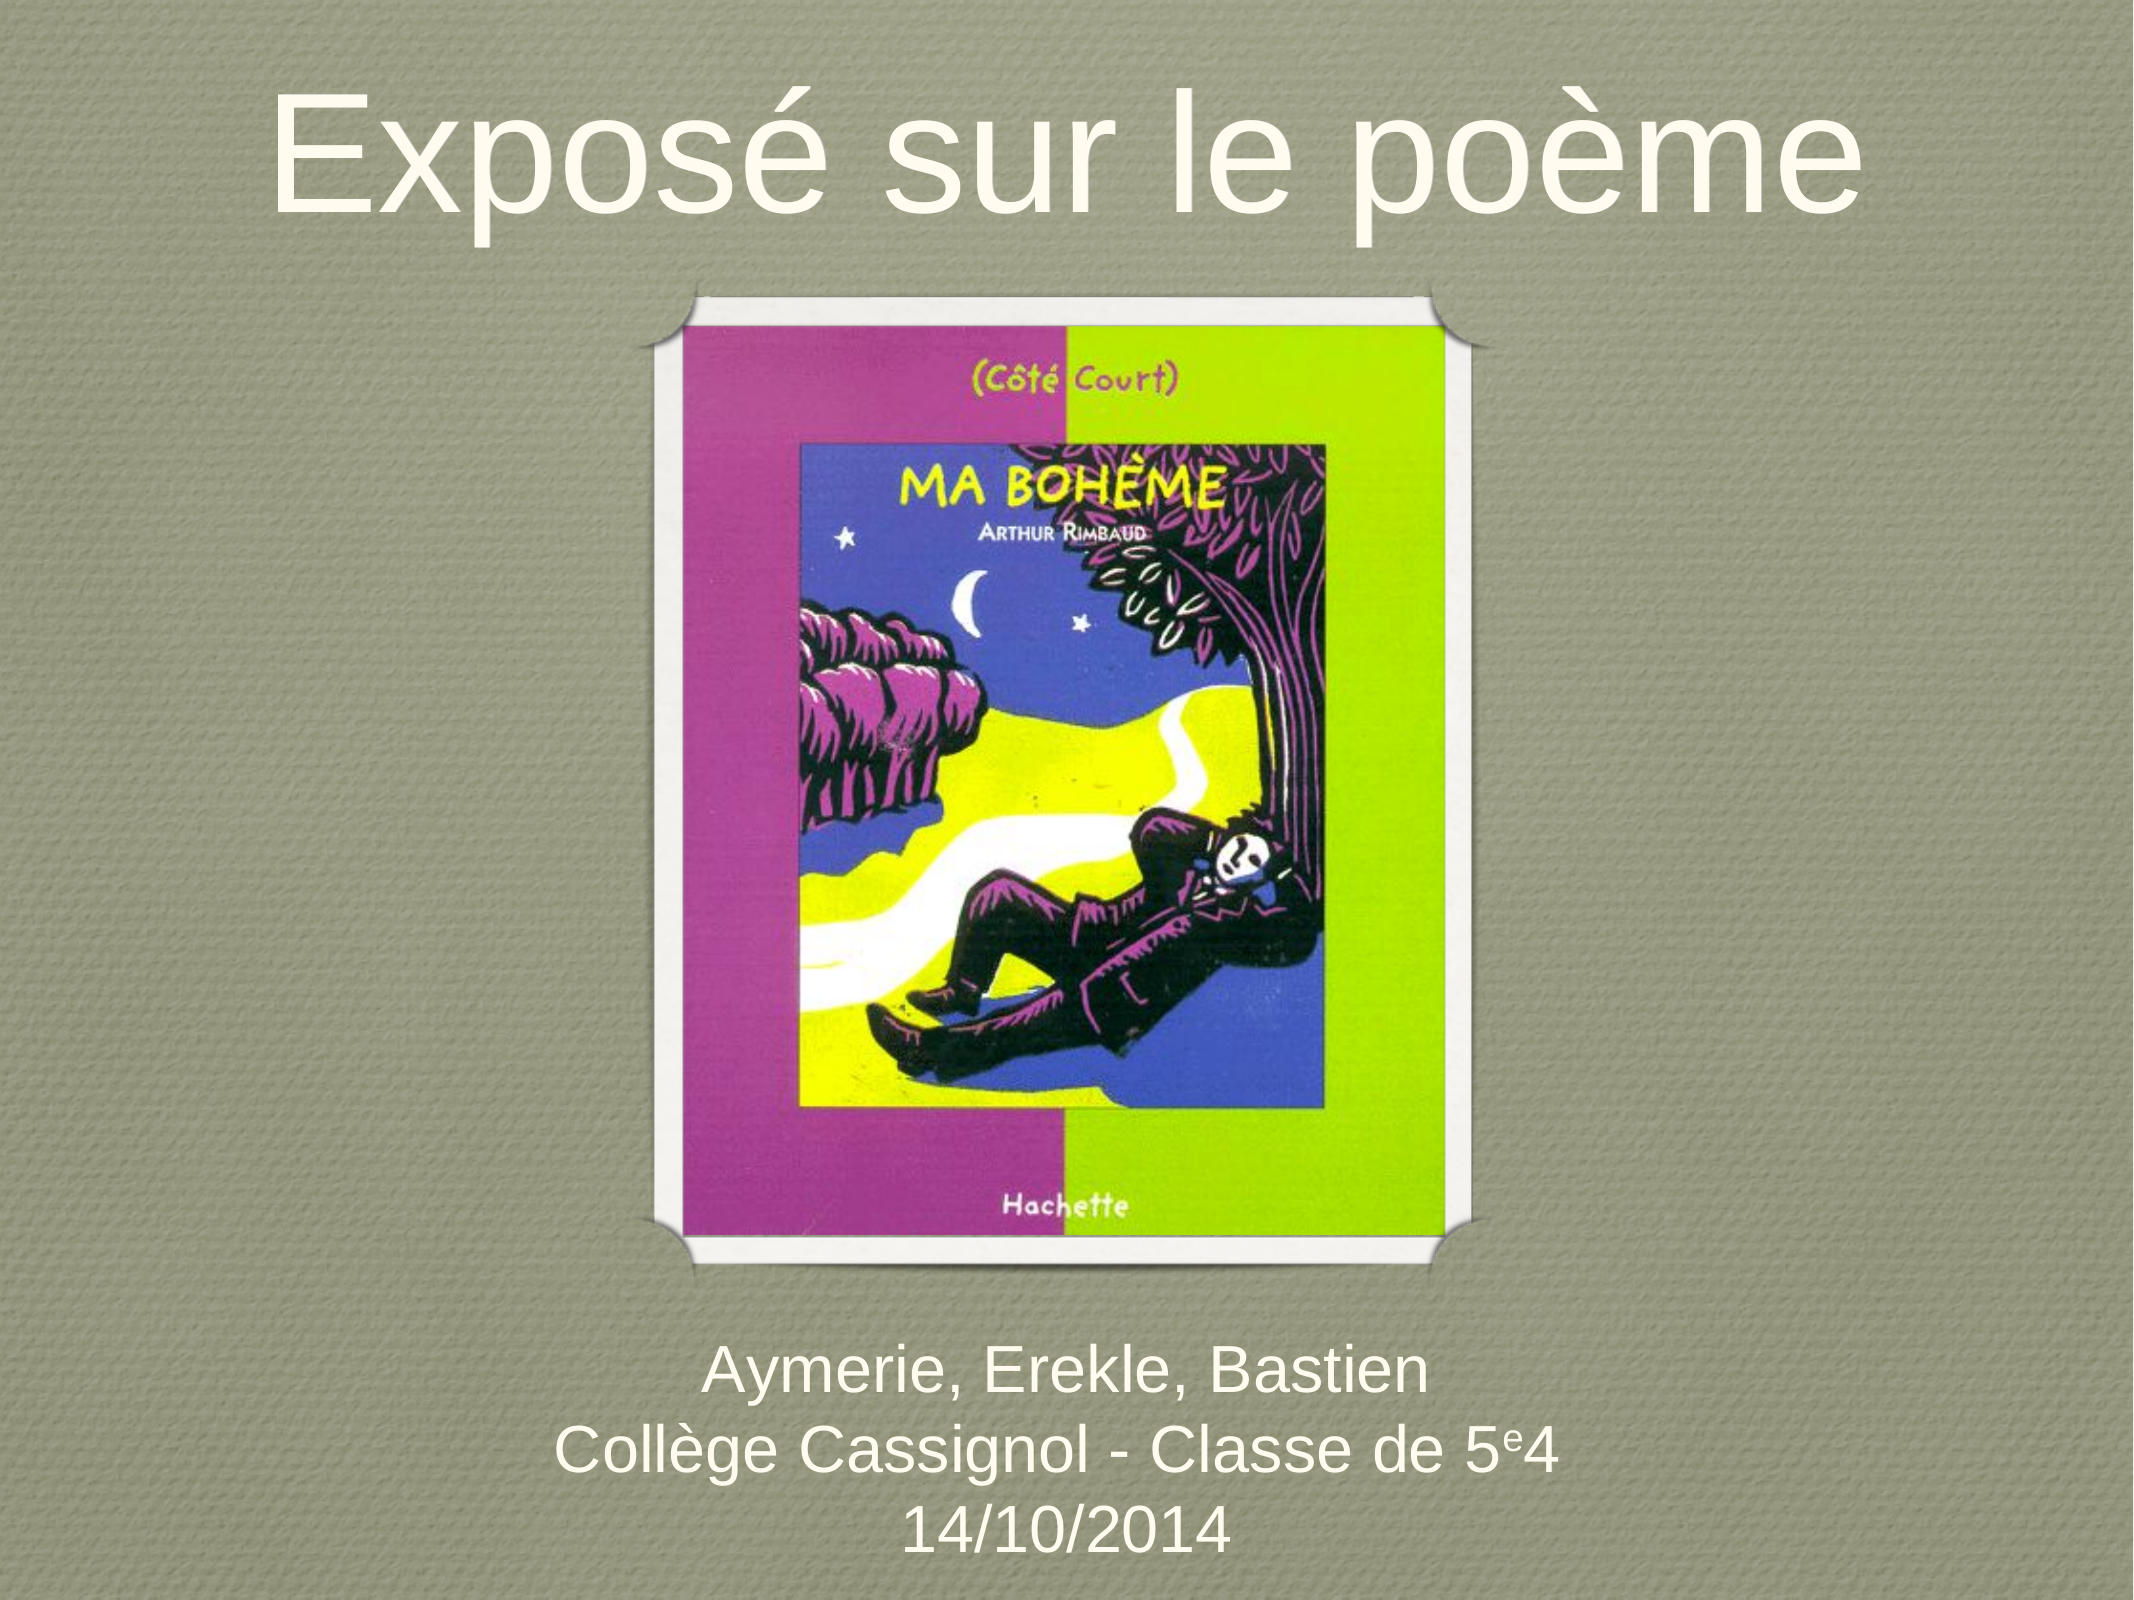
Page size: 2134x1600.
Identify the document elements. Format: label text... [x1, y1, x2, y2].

title Exposé sur le poème [166, 18, 1967, 269]
text_box Aymerie, Erekle, Bastien Collège Cassignol - Classe de 5e4 14/10/2014 [166, 1320, 1967, 1571]
picture [0, 0, 2134, 1600]
